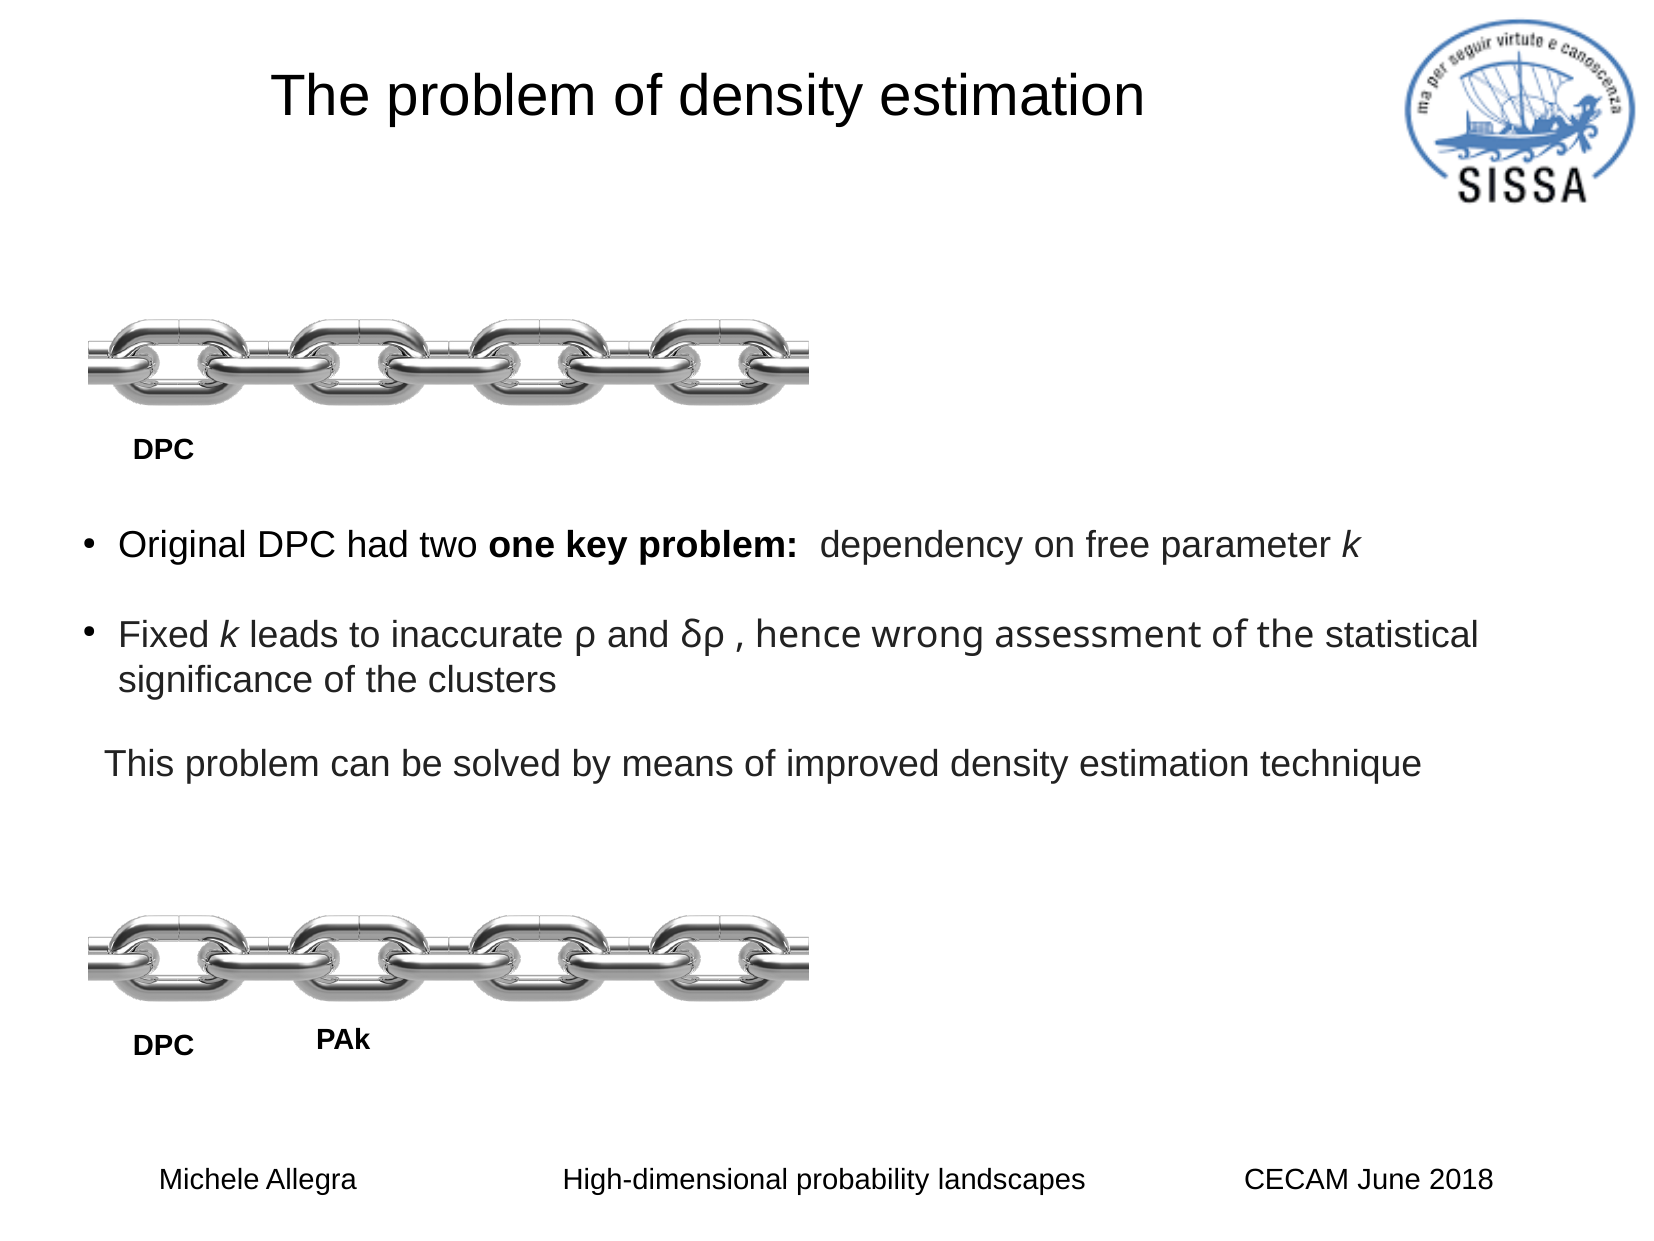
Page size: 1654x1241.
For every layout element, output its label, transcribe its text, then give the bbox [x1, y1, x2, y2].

subtitle Original DPC had two one key problem: dependency on free parameter k Fixed k leads to inaccurate ρ and δρ , hence wrong assessment of the statistical significance of the clusters This problem can be solved by means of improved density estimation technique [82, 198, 1571, 1111]
text_box DPC [118, 425, 249, 497]
picture [88, 669, 809, 1241]
picture [88, 73, 809, 650]
text_box PAk [301, 1015, 432, 1087]
title The problem of density estimation [82, 44, 1335, 147]
text_box DPC [118, 1021, 249, 1093]
picture [1391, 16, 1652, 207]
title Michele Allegra High-dimensional probability landscapes CECAM June 2018 [809, 1141, 1571, 1217]
